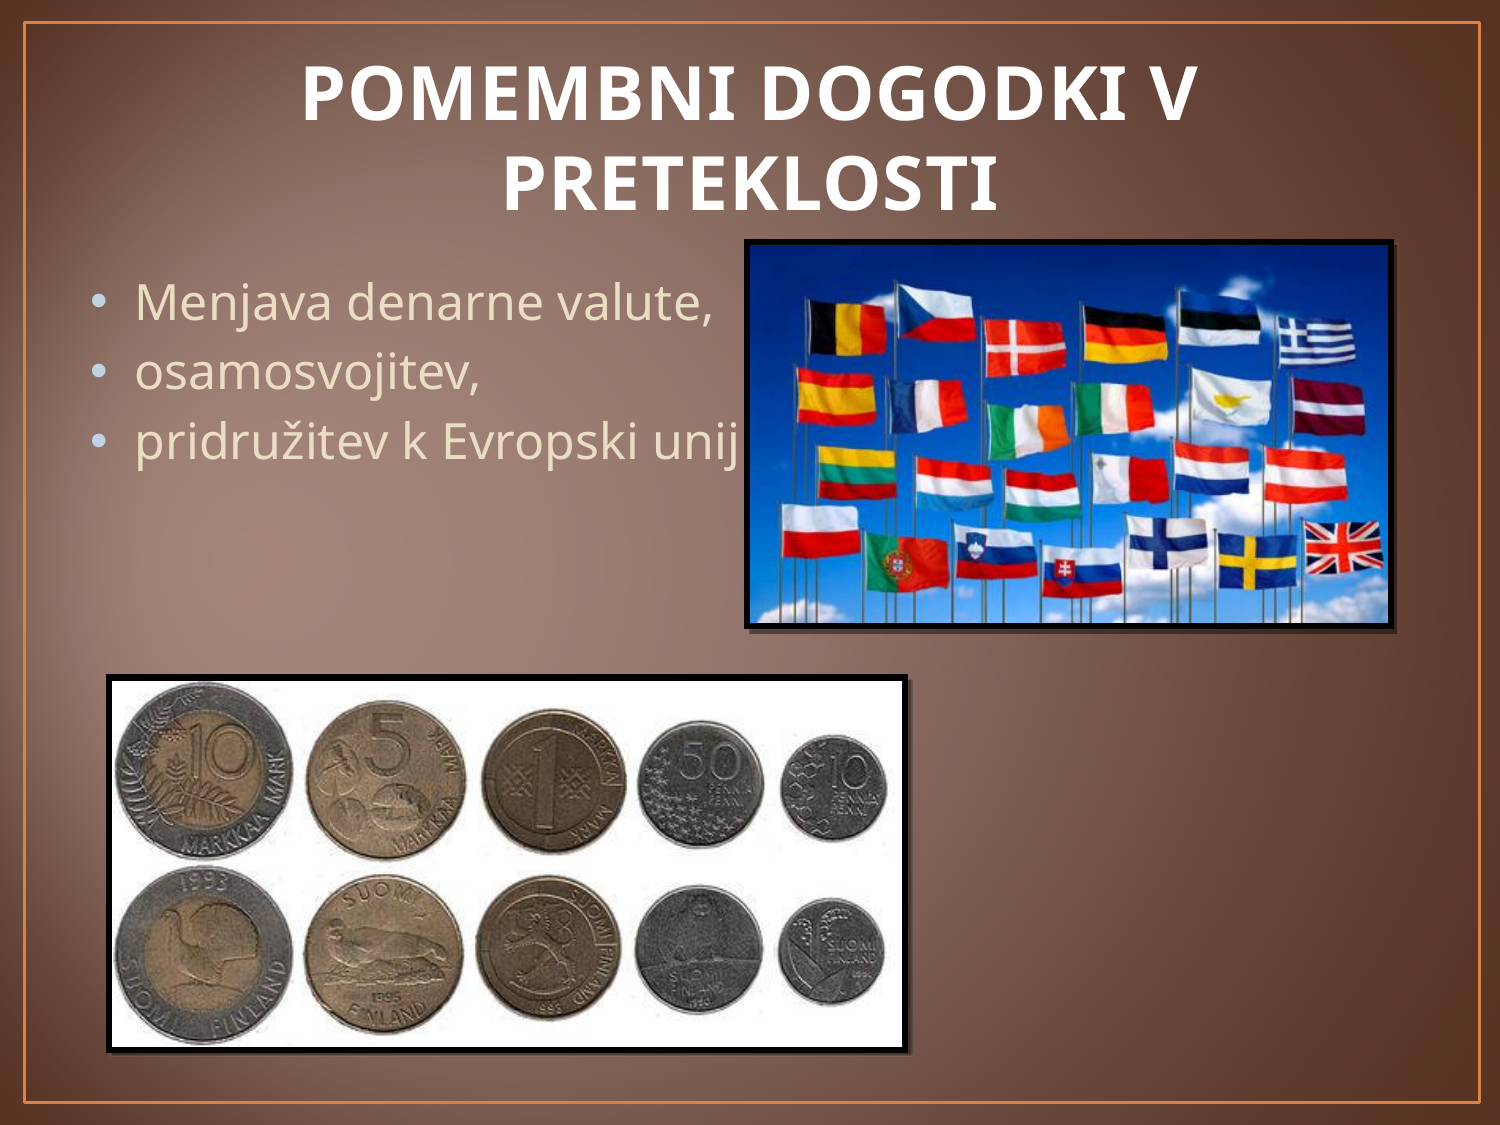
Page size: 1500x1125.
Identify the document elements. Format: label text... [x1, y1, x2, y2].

picture [0, 0, 1500, 1125]
list Menjava denarne valute, osamosvojitev, pridružitev k Evropski uniji. [75, 262, 1425, 1005]
title POMEMBNI DOGODKI V PRETEKLOSTI [75, 45, 1425, 233]
